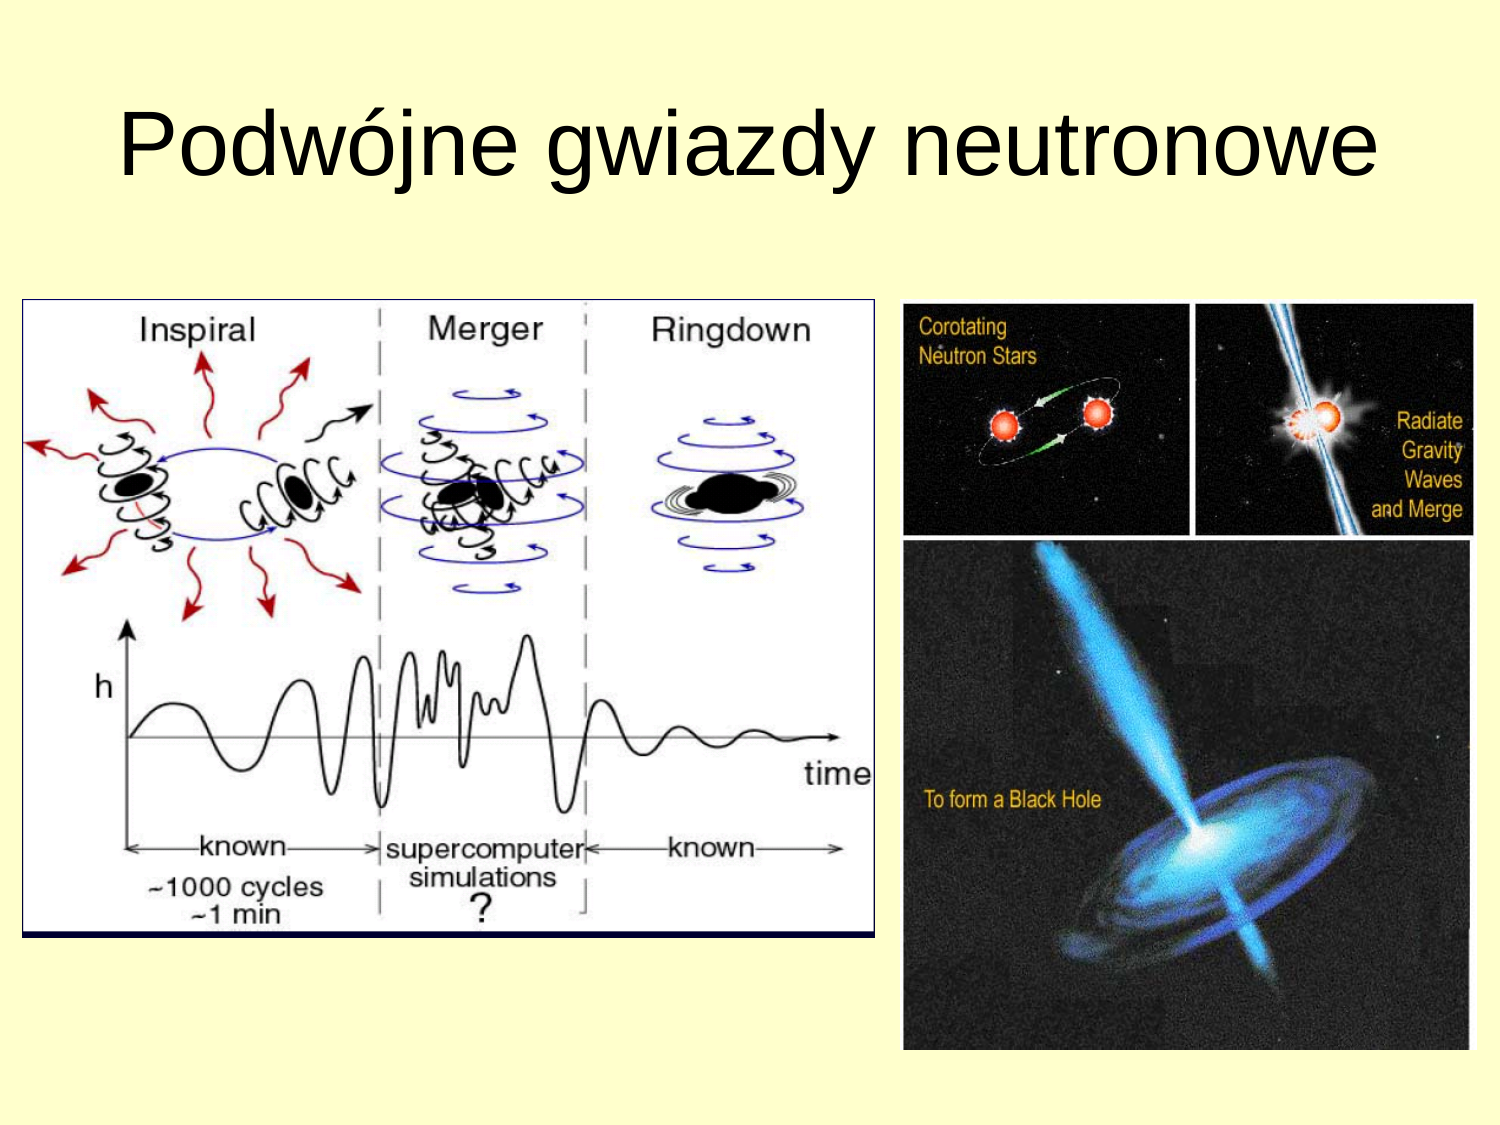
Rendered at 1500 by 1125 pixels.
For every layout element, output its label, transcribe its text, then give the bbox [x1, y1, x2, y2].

title Podwójne gwiazdy neutronowe [75, 45, 1426, 233]
picture [900, 299, 1477, 1050]
picture [22, 299, 875, 938]
